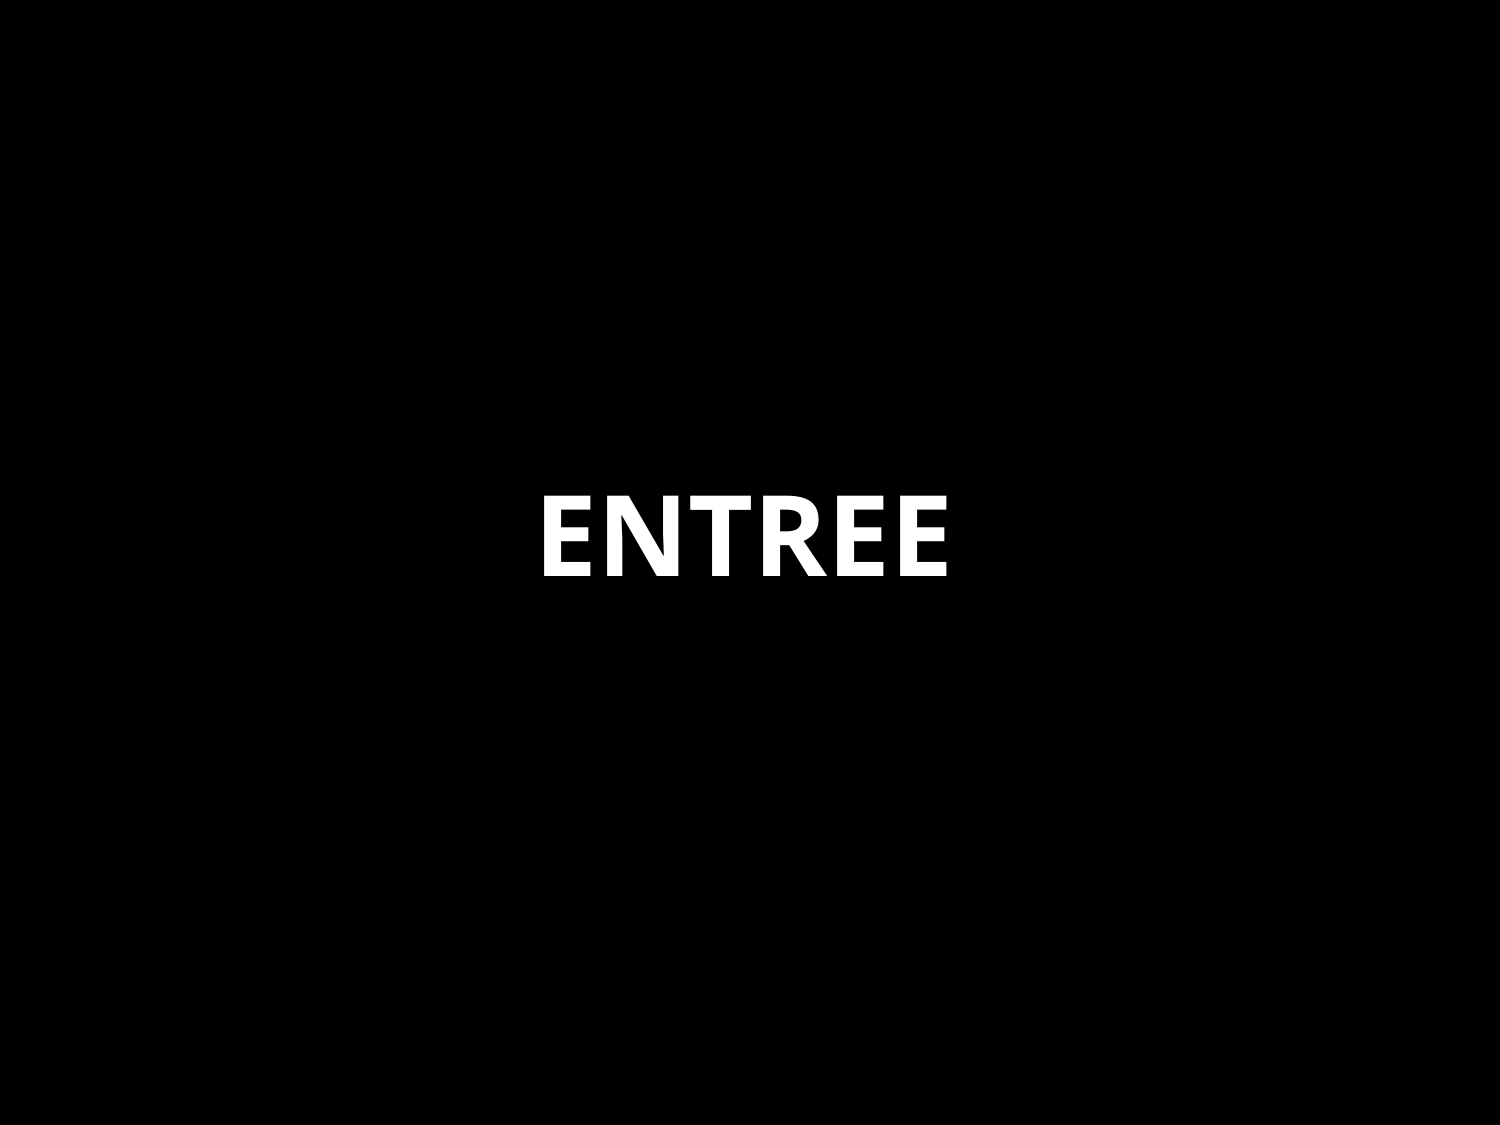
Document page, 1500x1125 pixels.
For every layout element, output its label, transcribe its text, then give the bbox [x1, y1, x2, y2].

subtitle ENTREE [0, 37, 1489, 1125]
